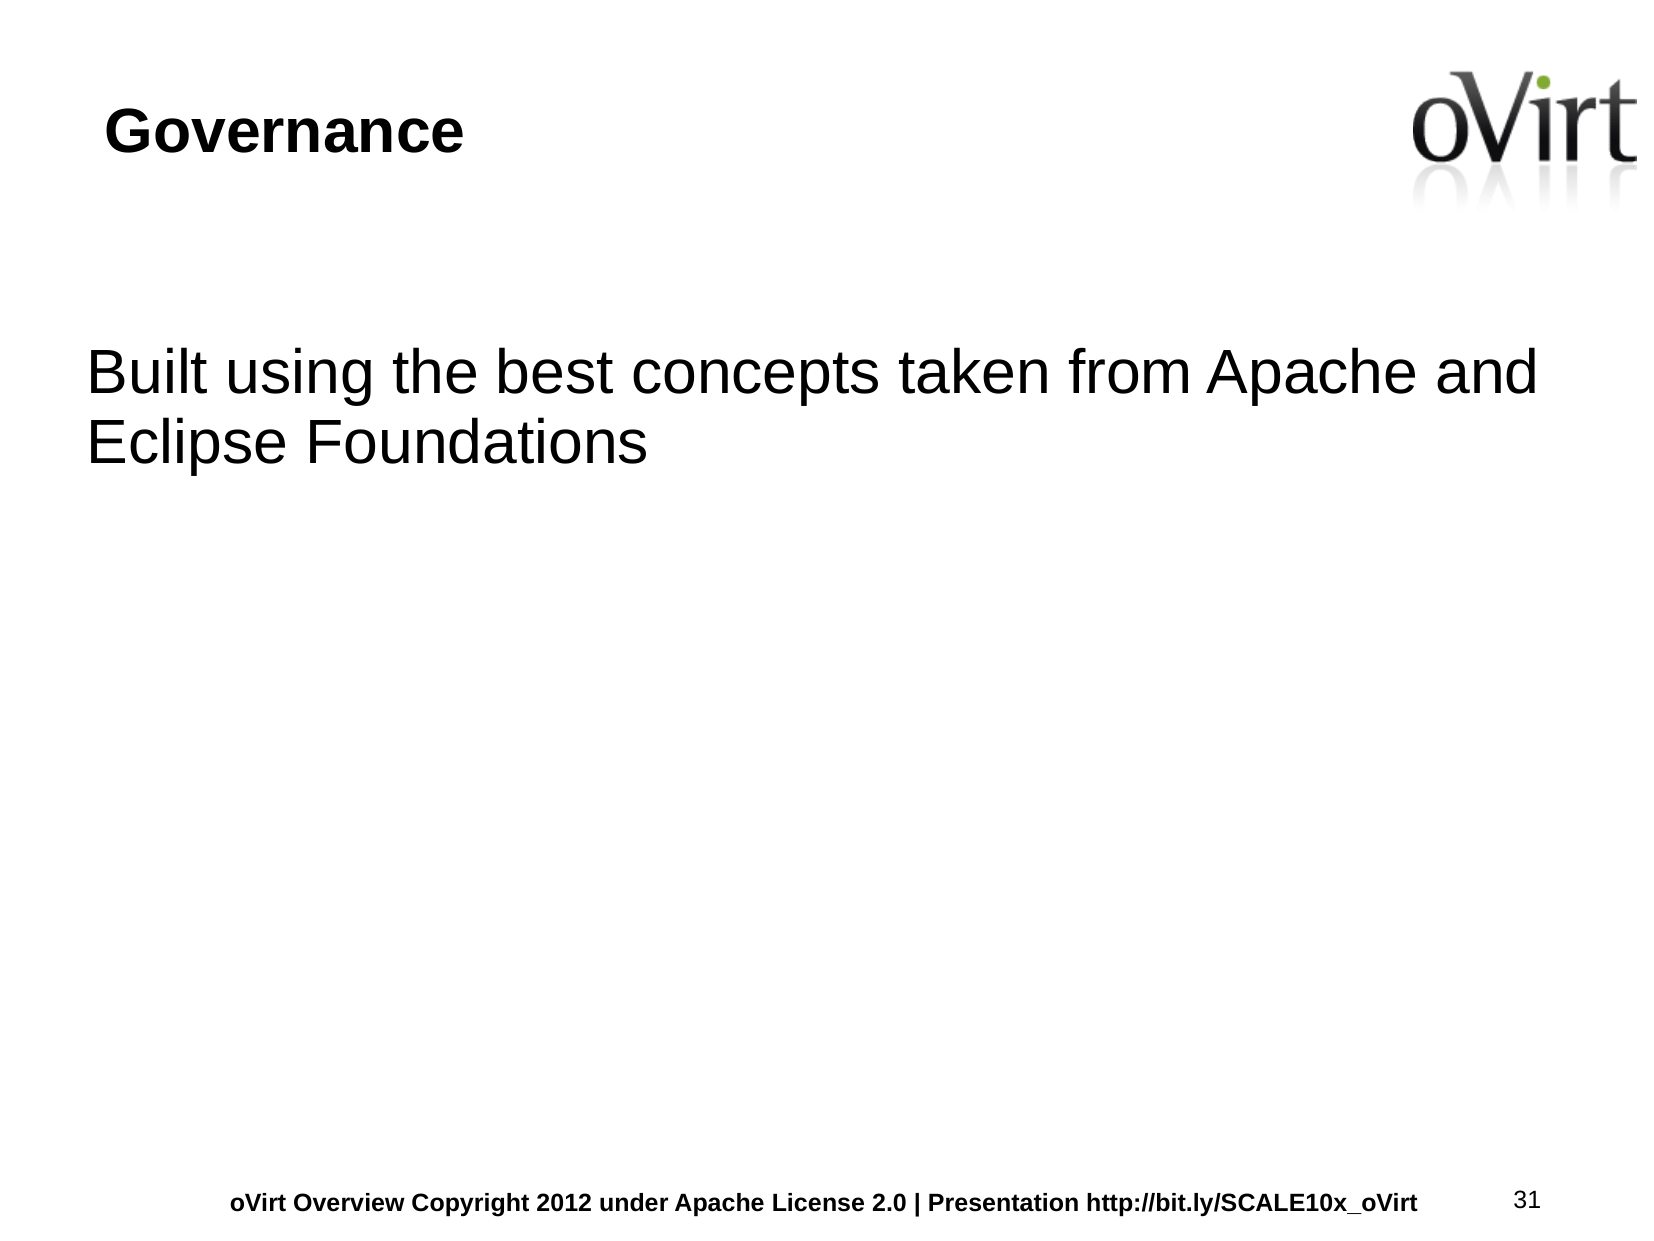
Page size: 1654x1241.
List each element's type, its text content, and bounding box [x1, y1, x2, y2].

picture [1413, 63, 1637, 212]
title Governance [82, 37, 1303, 226]
list Built using the best concepts taken from Apache and Eclipse Foundations [86, 337, 1576, 526]
